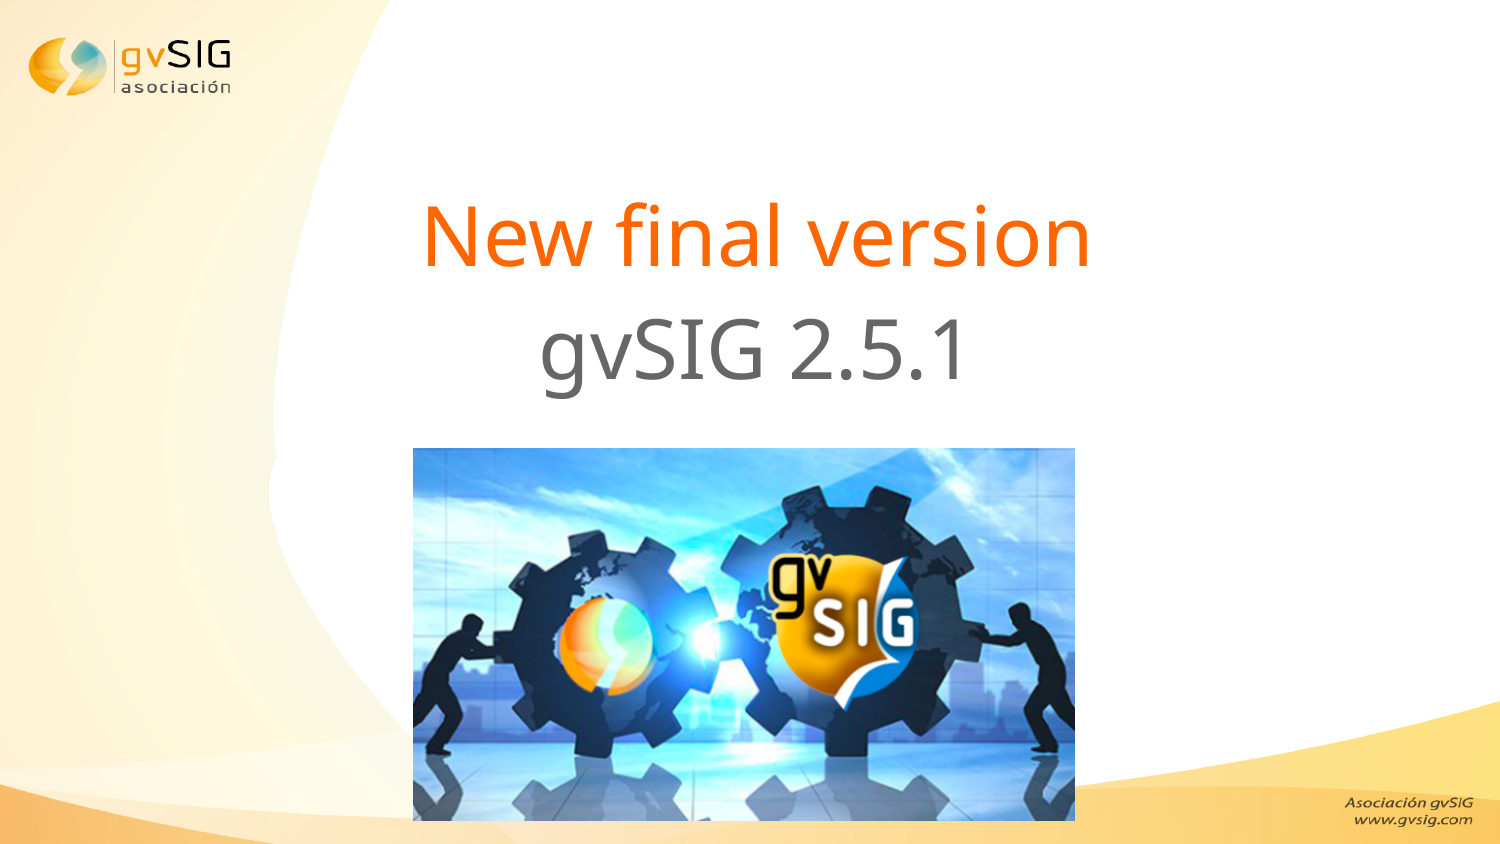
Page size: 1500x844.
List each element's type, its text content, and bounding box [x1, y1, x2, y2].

title New final version gvSIG 2.5.1 [109, 191, 1406, 390]
picture [0, 0, 1500, 844]
